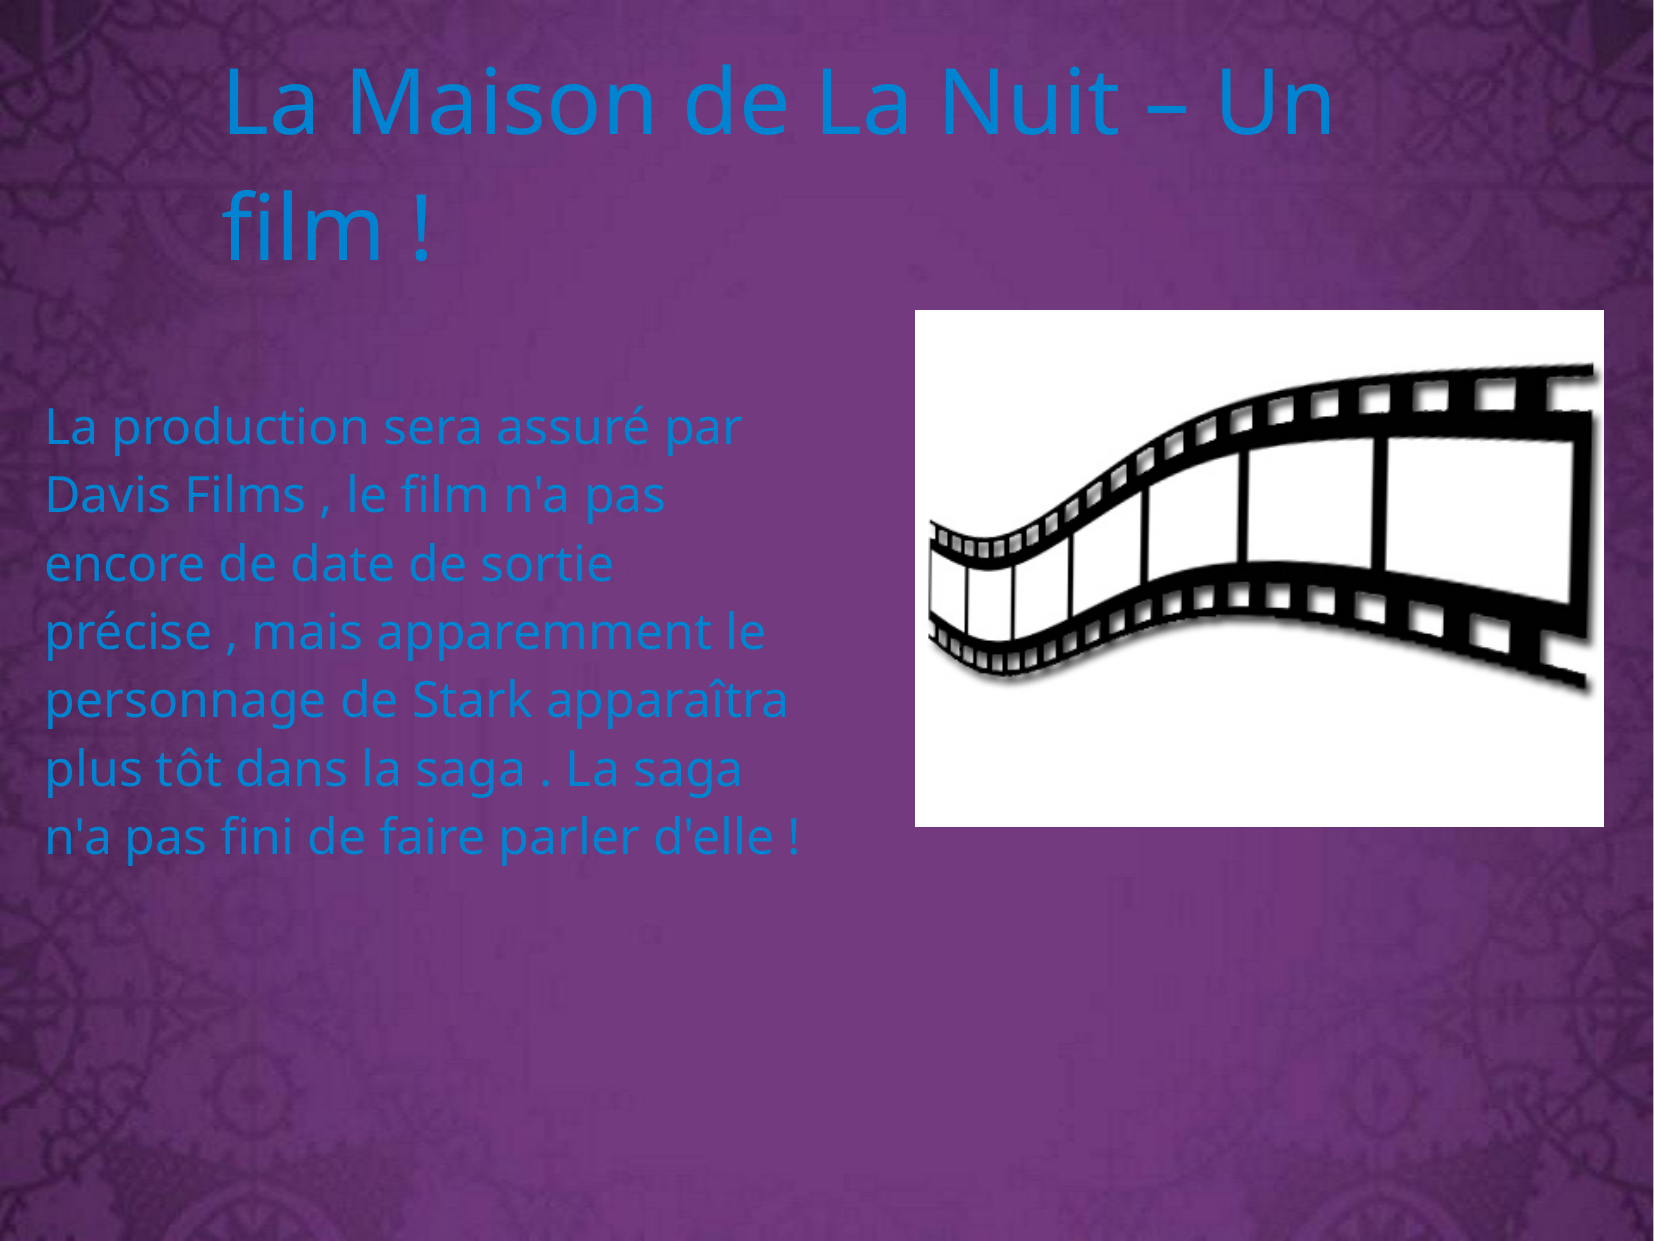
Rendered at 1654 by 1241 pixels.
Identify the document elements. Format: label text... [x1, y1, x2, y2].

text_box La production sera assuré par Davis Films , le film n'a pas encore de date de sortie précise , mais apparemment le personnage de Stark apparaîtra plus tôt dans la saga . La saga n'a pas fini de faire parler d'elle ! [29, 383, 827, 1123]
picture [0, 0, 1654, 1241]
text_box La Maison de La Nuit – Un film ! [206, 29, 1506, 133]
